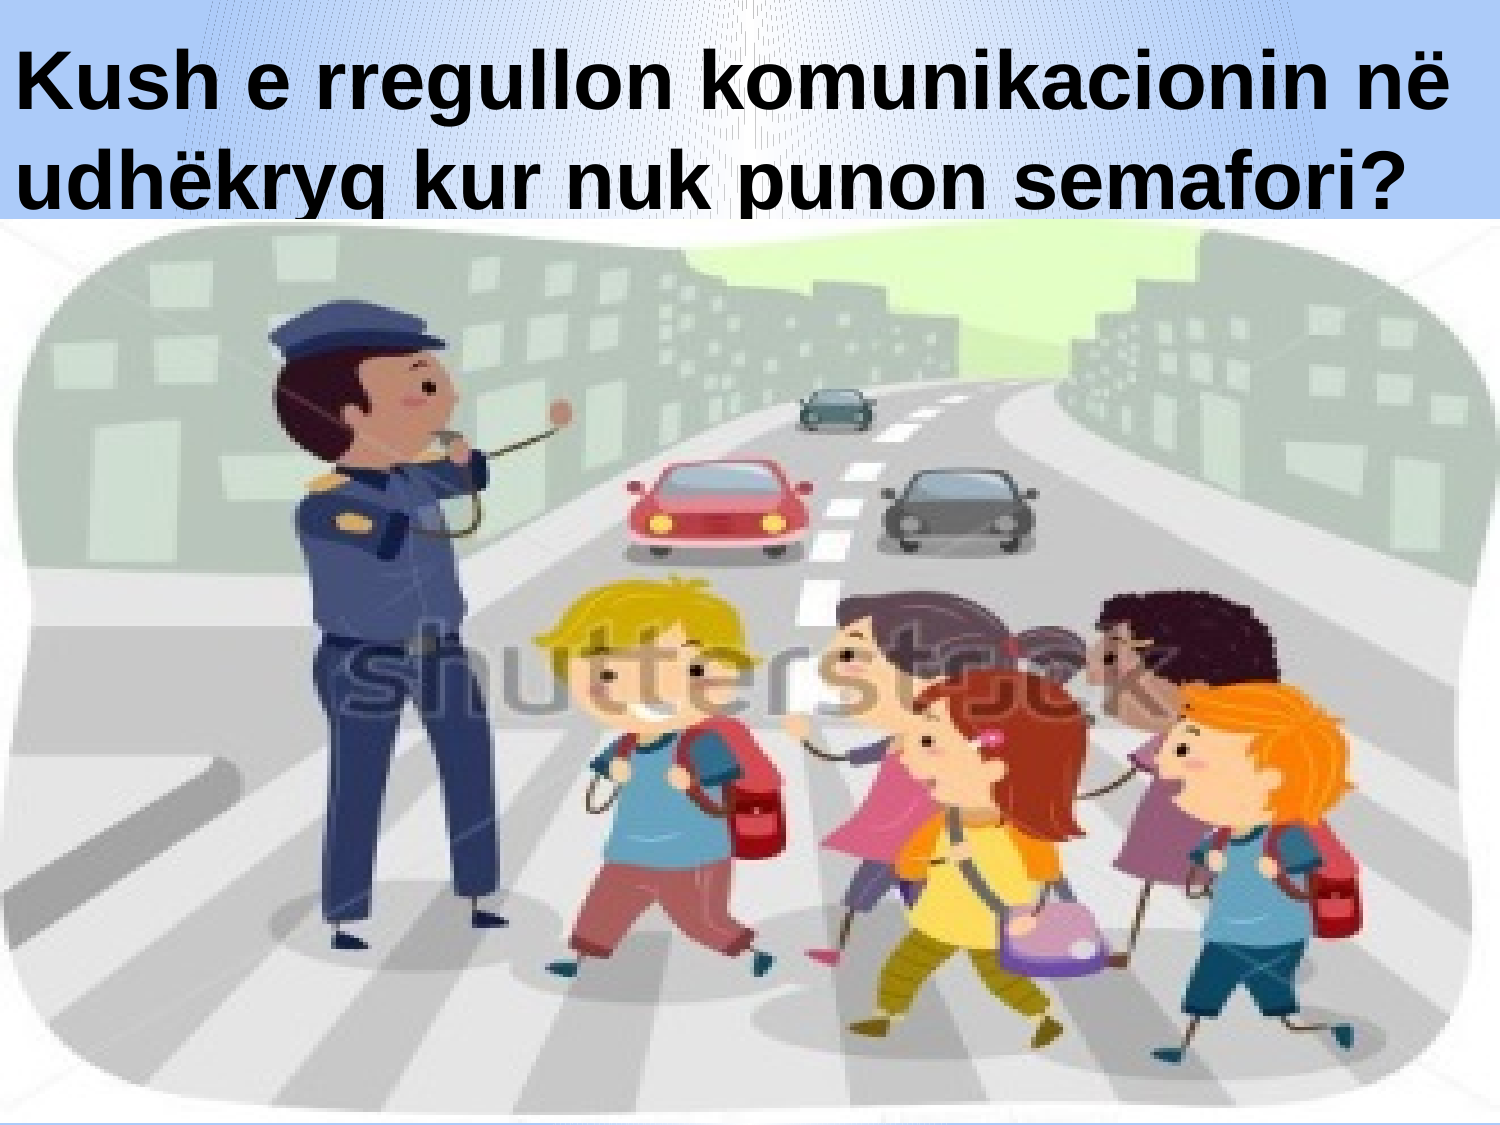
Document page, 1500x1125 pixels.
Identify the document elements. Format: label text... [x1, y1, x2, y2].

text_box Kush e rregullon komunikacionin në udhëkryq kur nuk punon semafori? [0, 19, 1500, 219]
picture [0, 219, 1500, 1123]
